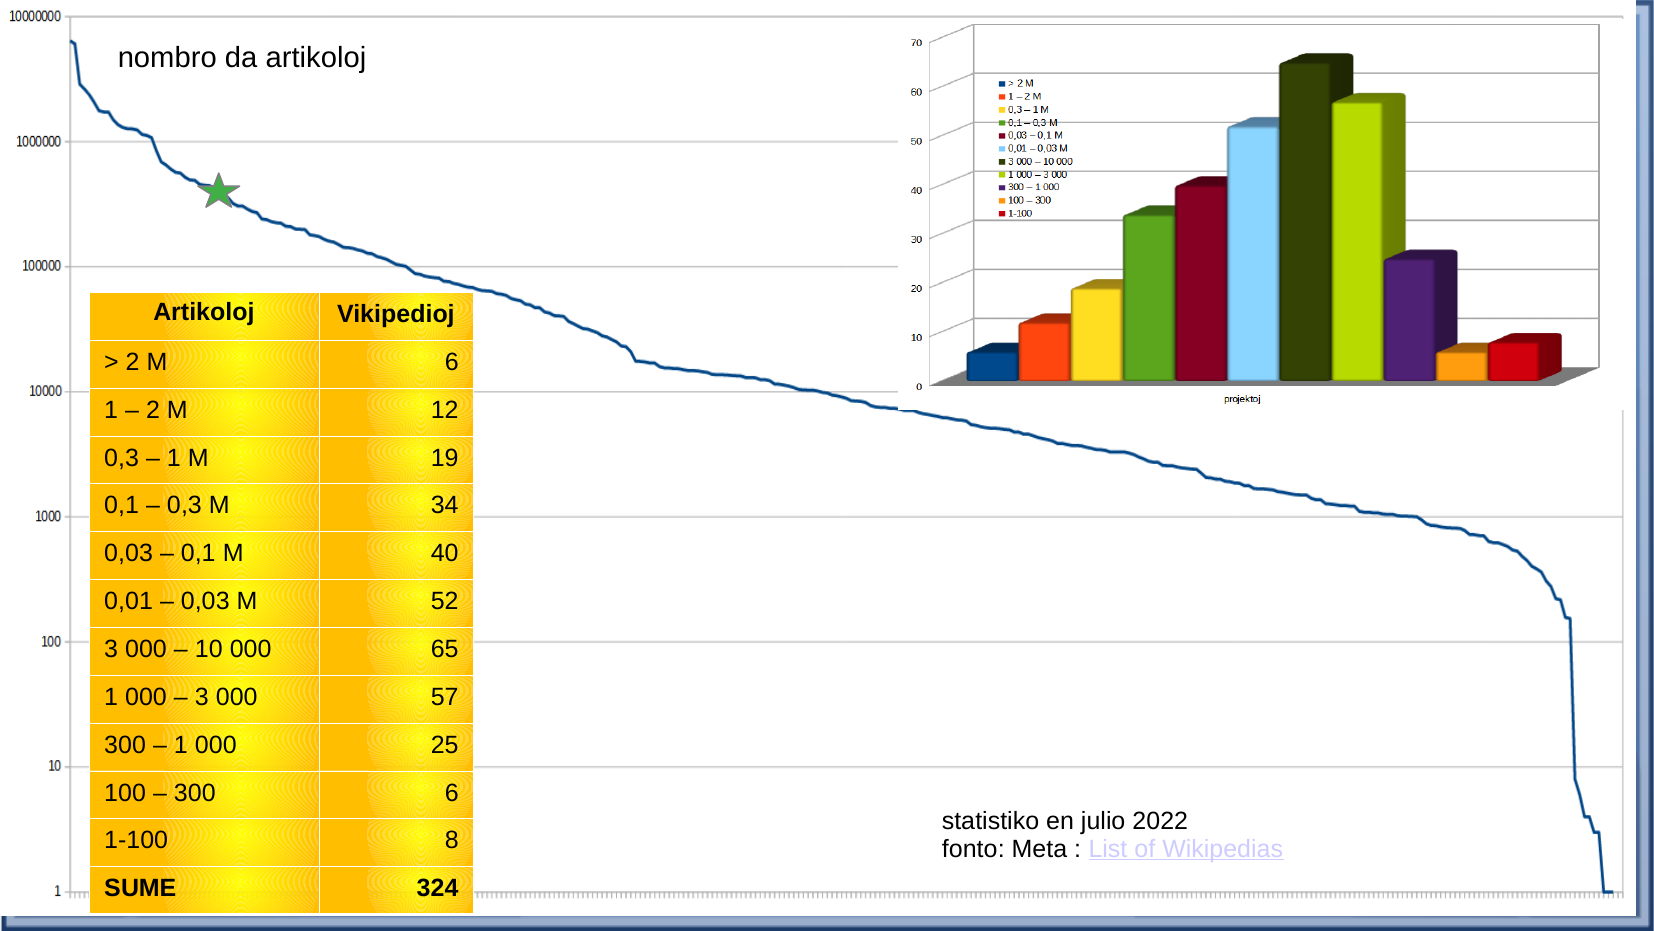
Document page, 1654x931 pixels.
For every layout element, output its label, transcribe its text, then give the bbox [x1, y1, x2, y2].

table_cell 300 – 1 000 [90, 724, 319, 771]
text_box [197, 173, 240, 208]
picture [0, 0, 1654, 931]
table_cell 40 [320, 532, 473, 579]
text_box nombro da artikoloj [103, 32, 399, 81]
table_cell 6 [320, 341, 473, 388]
table_cell 1 000 – 3 000 [90, 676, 319, 723]
table_header Vikipedioj [320, 293, 473, 340]
table_cell 12 [320, 389, 473, 436]
table_cell 324 [320, 867, 473, 913]
table_cell 57 [320, 676, 473, 723]
text_box statistiko en julio 2022 fonto: Meta : List of Wikipedias [927, 797, 1338, 870]
table_cell 0,03 – 0,1 M [90, 532, 319, 579]
table_cell 1-100 [90, 819, 319, 866]
table_cell 100 – 300 [90, 772, 319, 818]
table_cell 0,01 – 0,03 M [90, 580, 319, 627]
table_cell 19 [320, 437, 473, 483]
table_cell 0,3 – 1 M [90, 437, 319, 483]
table_header Artikoloj [90, 293, 319, 340]
table_cell 0,1 – 0,3 M [90, 484, 319, 531]
table_cell 65 [320, 628, 473, 675]
table_cell 6 [320, 772, 473, 818]
table_cell > 2 M [90, 341, 319, 388]
table_cell 34 [320, 484, 473, 531]
table_cell SUME [90, 867, 319, 913]
table_cell 1 – 2 M [90, 389, 319, 436]
table_cell 3 000 – 10 000 [90, 628, 319, 675]
table_cell 25 [320, 724, 473, 771]
table_cell 8 [320, 819, 473, 866]
table_cell 52 [320, 580, 473, 627]
